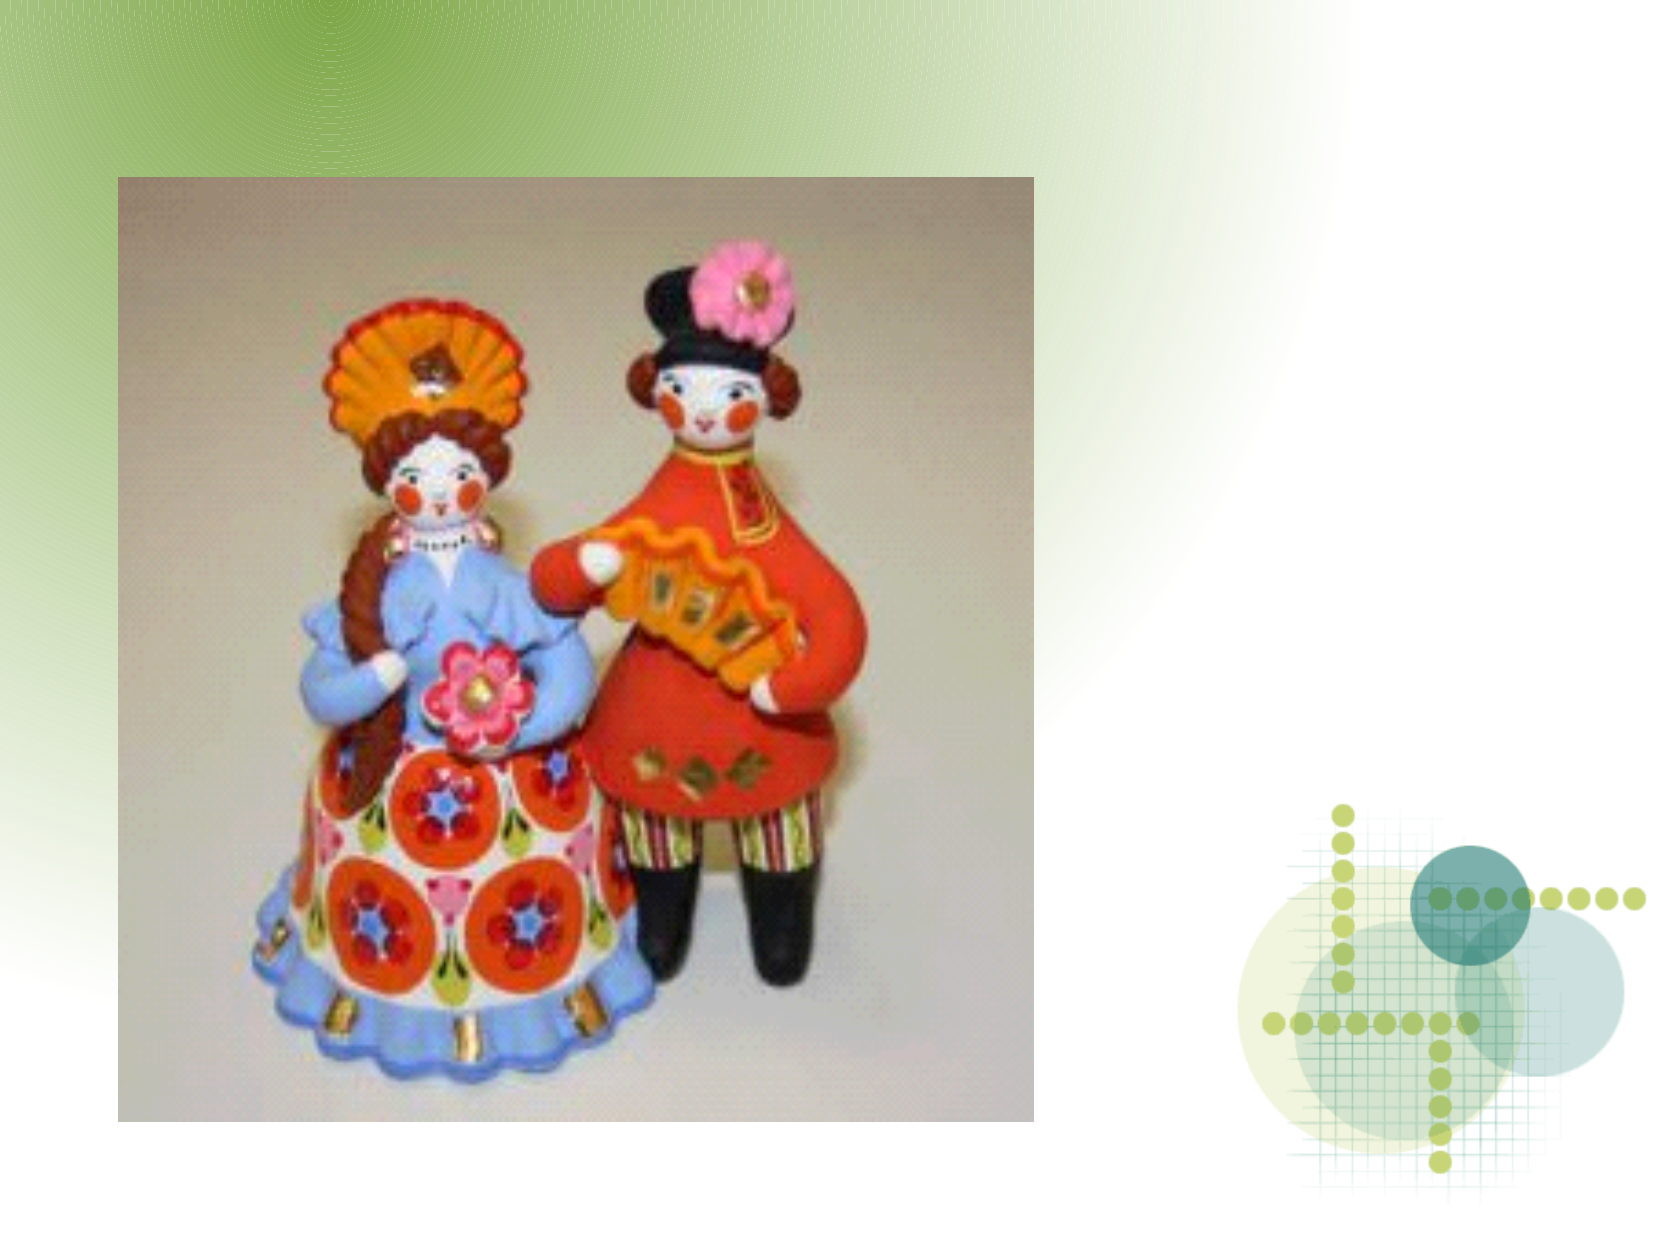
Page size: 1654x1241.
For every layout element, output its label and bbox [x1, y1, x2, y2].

picture [1224, 792, 1654, 1211]
picture [118, 177, 1034, 1123]
